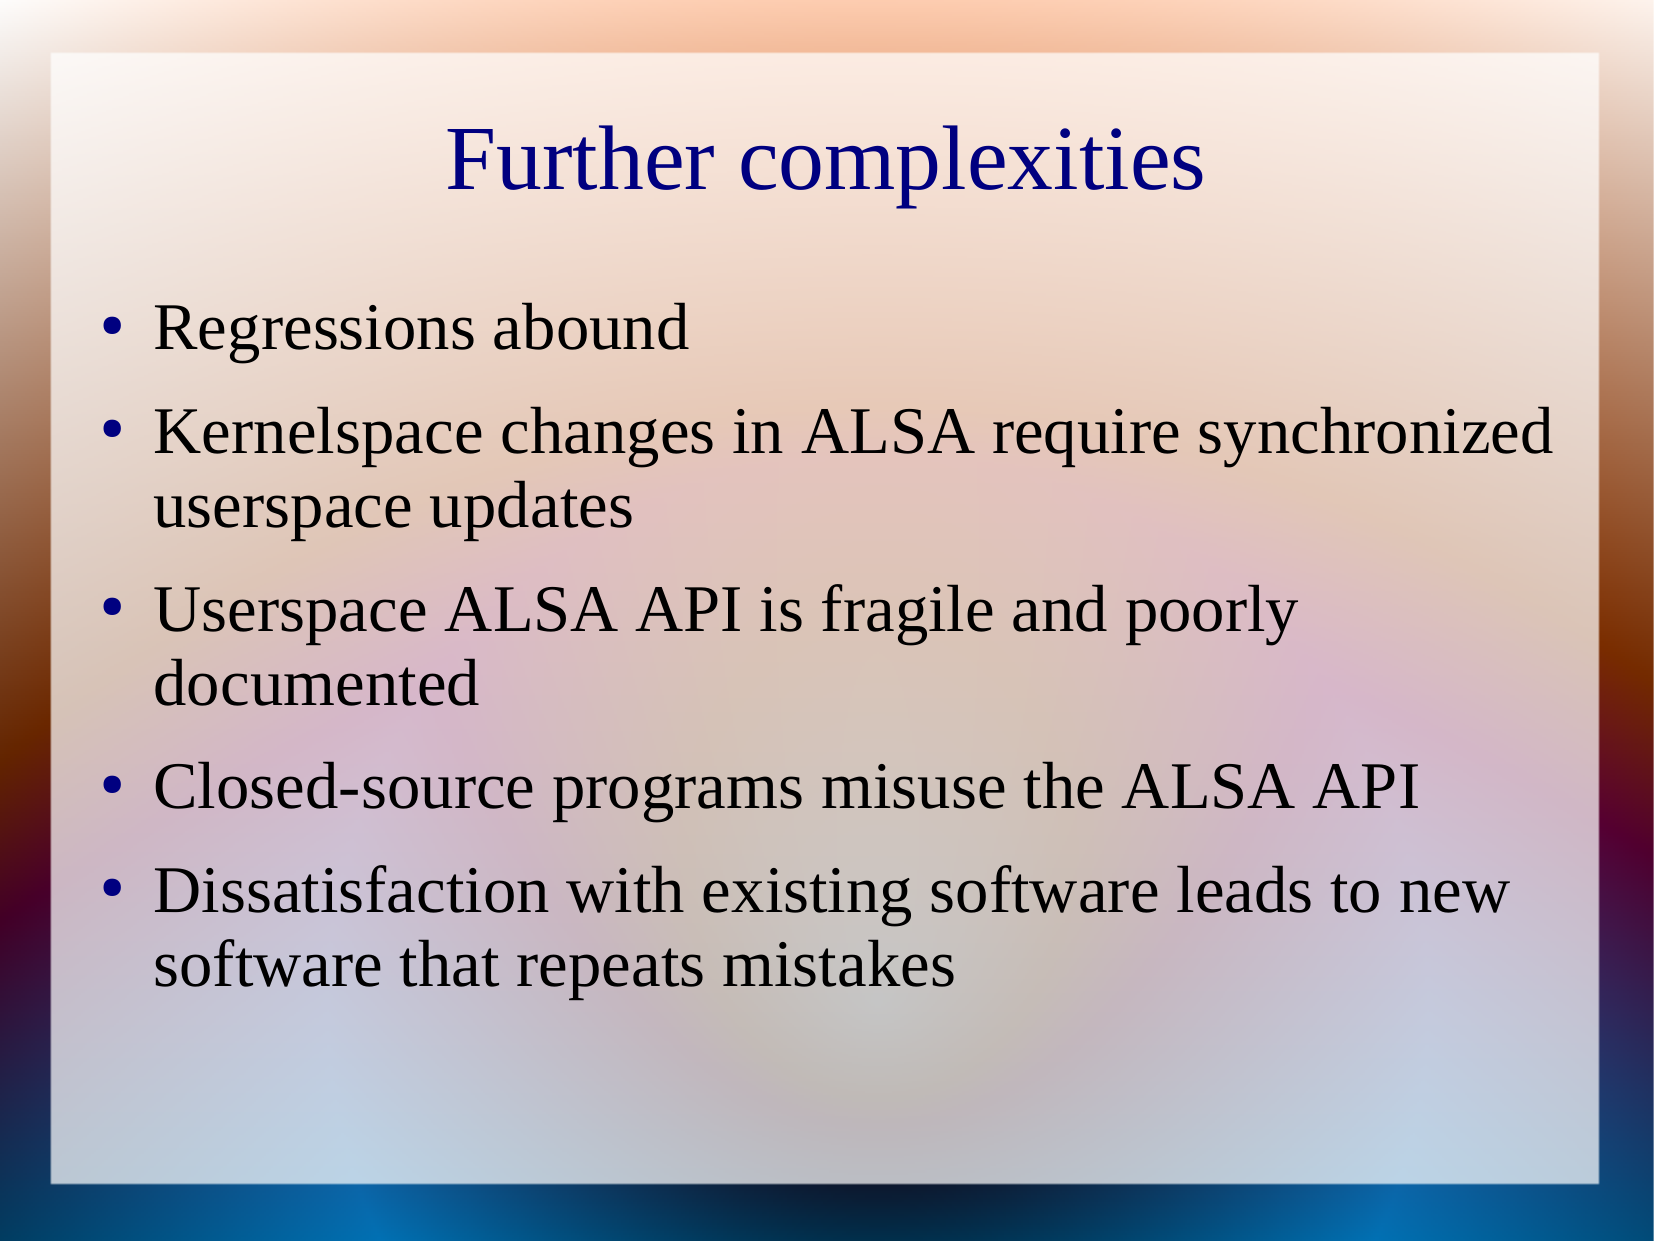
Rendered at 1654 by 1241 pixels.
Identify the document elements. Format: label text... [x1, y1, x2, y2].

title Further complexities [82, 62, 1571, 256]
list Regressions abound Kernelspace changes in ALSA require synchronized userspace updates Userspace ALSA API is fragile and poorly documented Closed-source programs misuse the ALSA API Dissatisfaction with existing software leads to new software that repeats mistakes [82, 290, 1571, 1094]
picture [0, 0, 1654, 1241]
